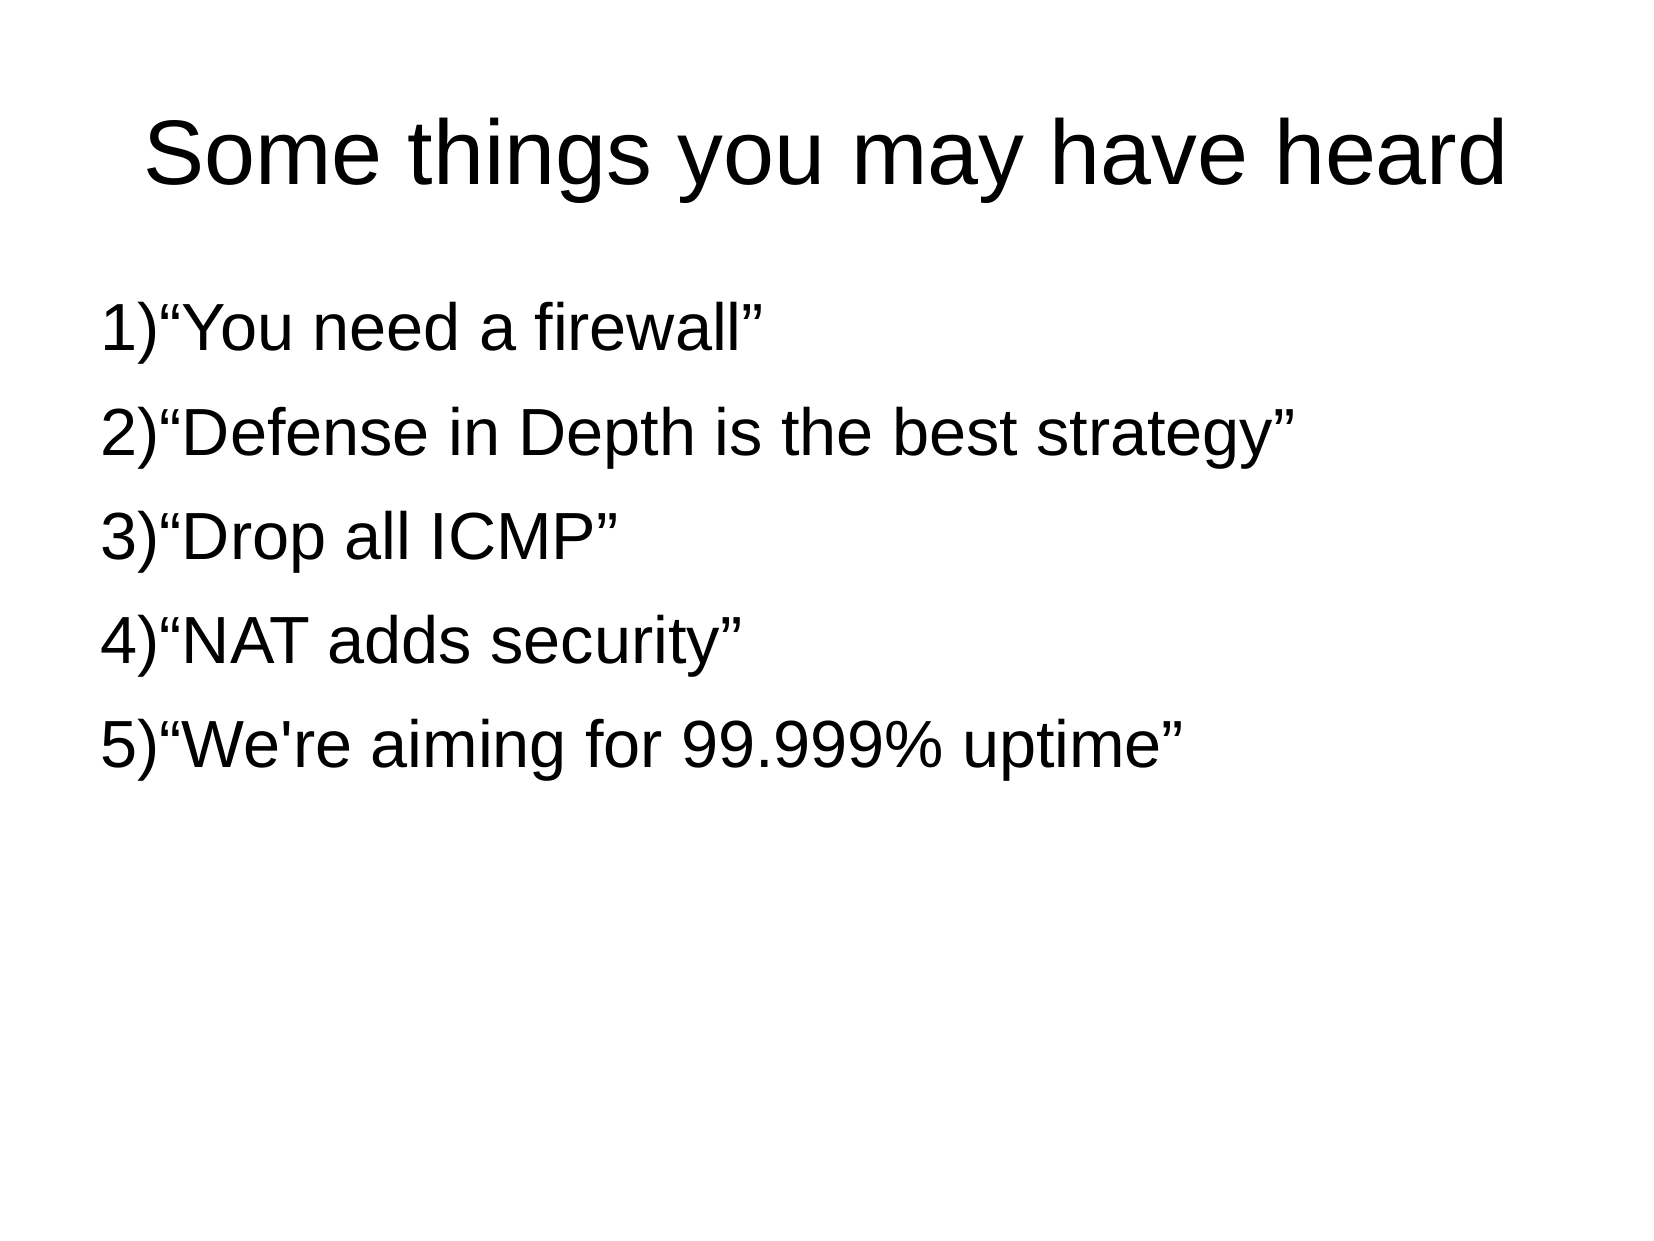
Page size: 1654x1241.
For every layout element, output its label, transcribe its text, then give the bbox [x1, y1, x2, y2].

title Some things you may have heard [82, 49, 1571, 257]
list “You need a firewall” “Defense in Depth is the best strategy” “Drop all ICMP” “NAT adds security” “We're aiming for 99.999% uptime” [82, 290, 1571, 1109]
